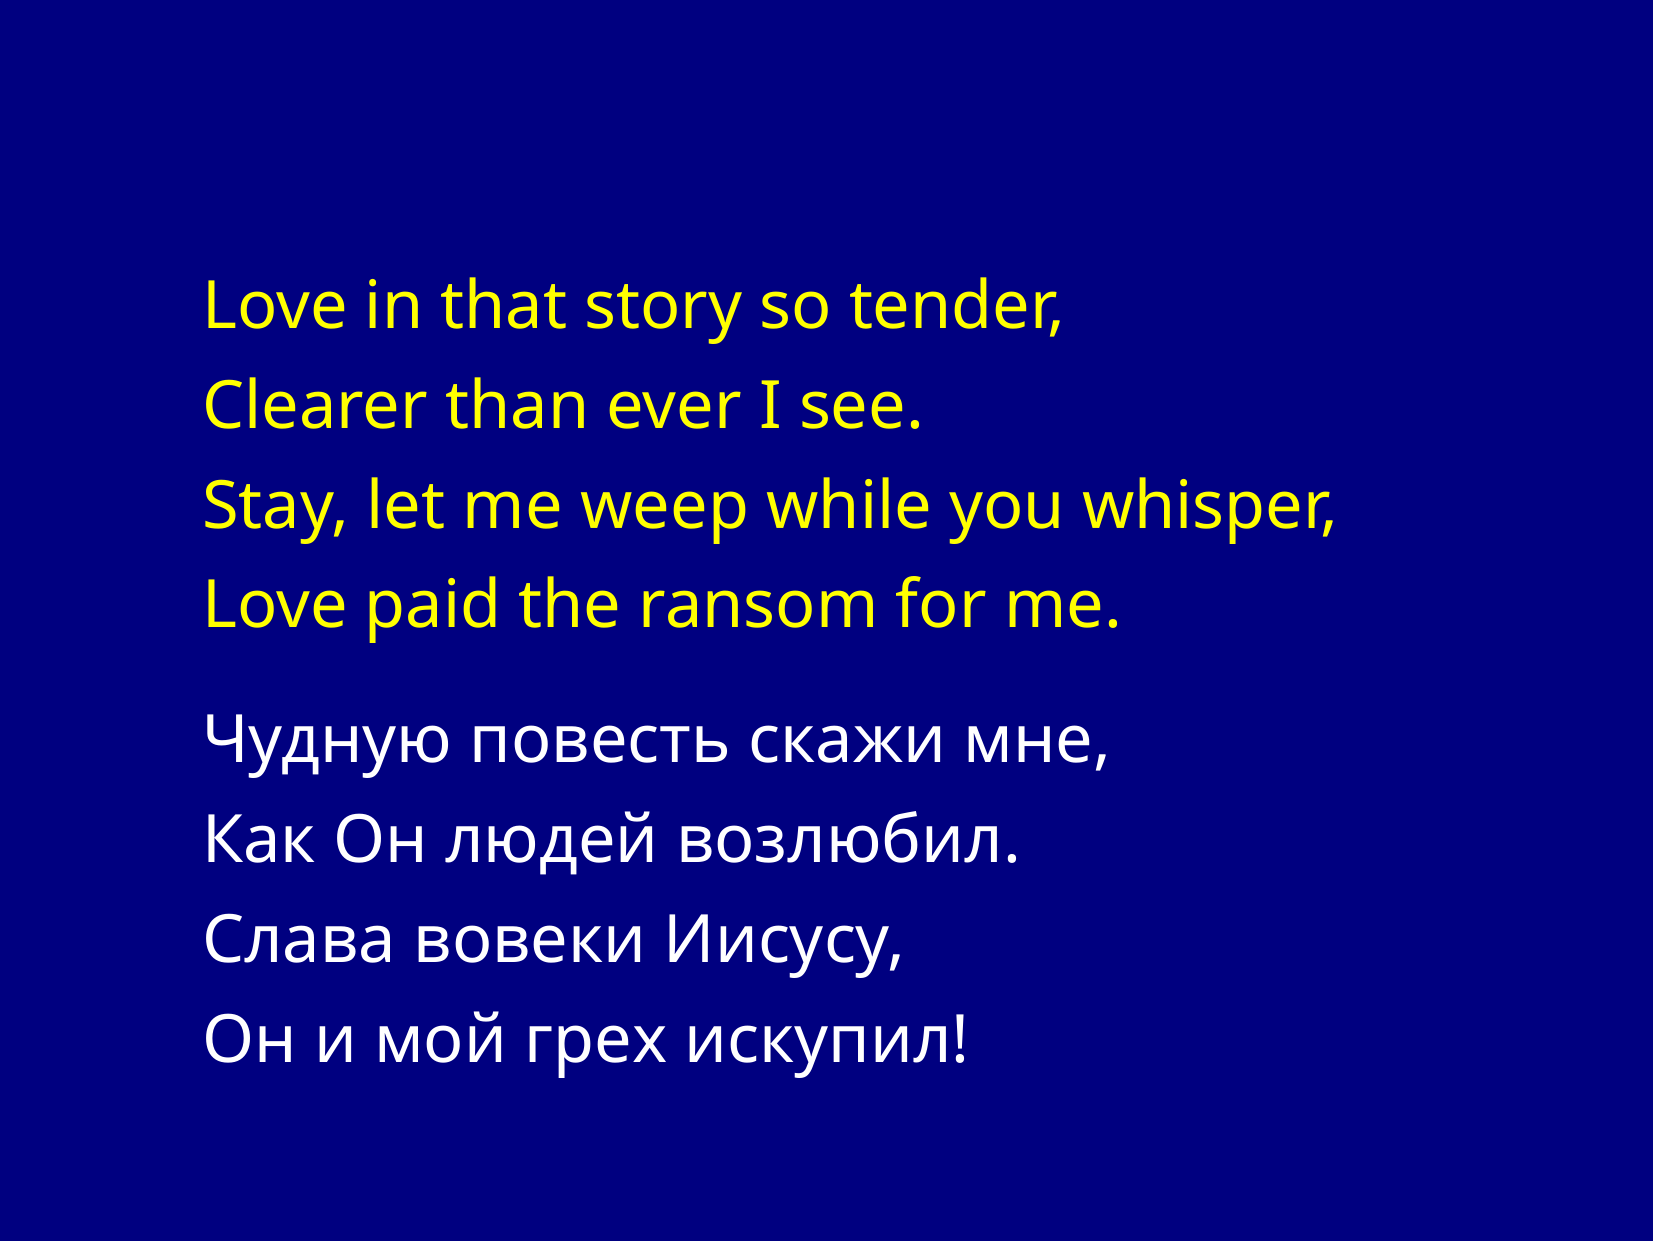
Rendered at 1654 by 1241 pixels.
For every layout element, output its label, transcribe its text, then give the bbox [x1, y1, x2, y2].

text_box Love in that story so tender, Clearer than ever I see. Stay, let me weep while you whisper, Love paid the ransom for me. [75, 150, 1576, 638]
text_box Чудную повесть скажи мне, Как Он людей возлюбил. Слава вовеки Иисусу, Он и мой грех искупил! [75, 675, 1576, 1163]
